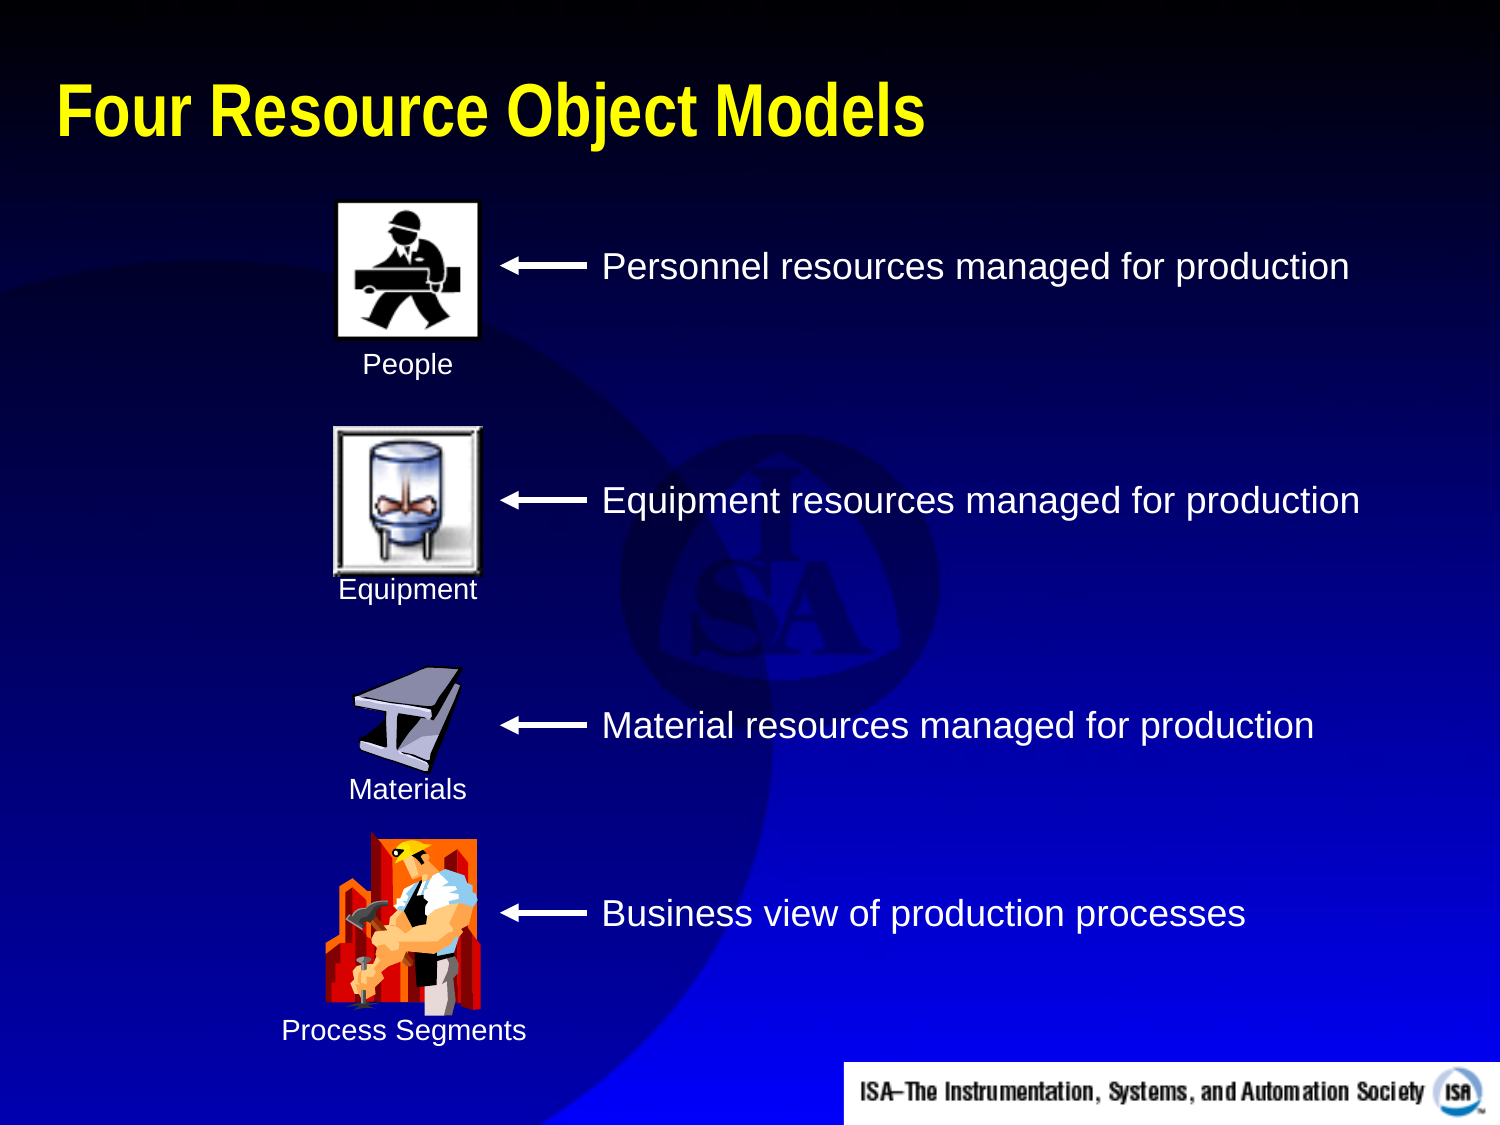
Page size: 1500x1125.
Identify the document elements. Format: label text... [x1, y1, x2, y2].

picture [0, 0, 1500, 1125]
text_box Materials [334, 763, 481, 813]
text_box Process Segments [267, 1004, 541, 1054]
title Four Resource Object Models [41, 12, 1463, 201]
text_box Equipment resources managed for production [588, 469, 1375, 529]
text_box People [348, 338, 468, 388]
text_box Personnel resources managed for production [588, 234, 1364, 294]
text_box Equipment [324, 563, 492, 613]
text_box Business view of production processes [588, 881, 1260, 941]
text_box Material resources managed for production [588, 694, 1329, 754]
